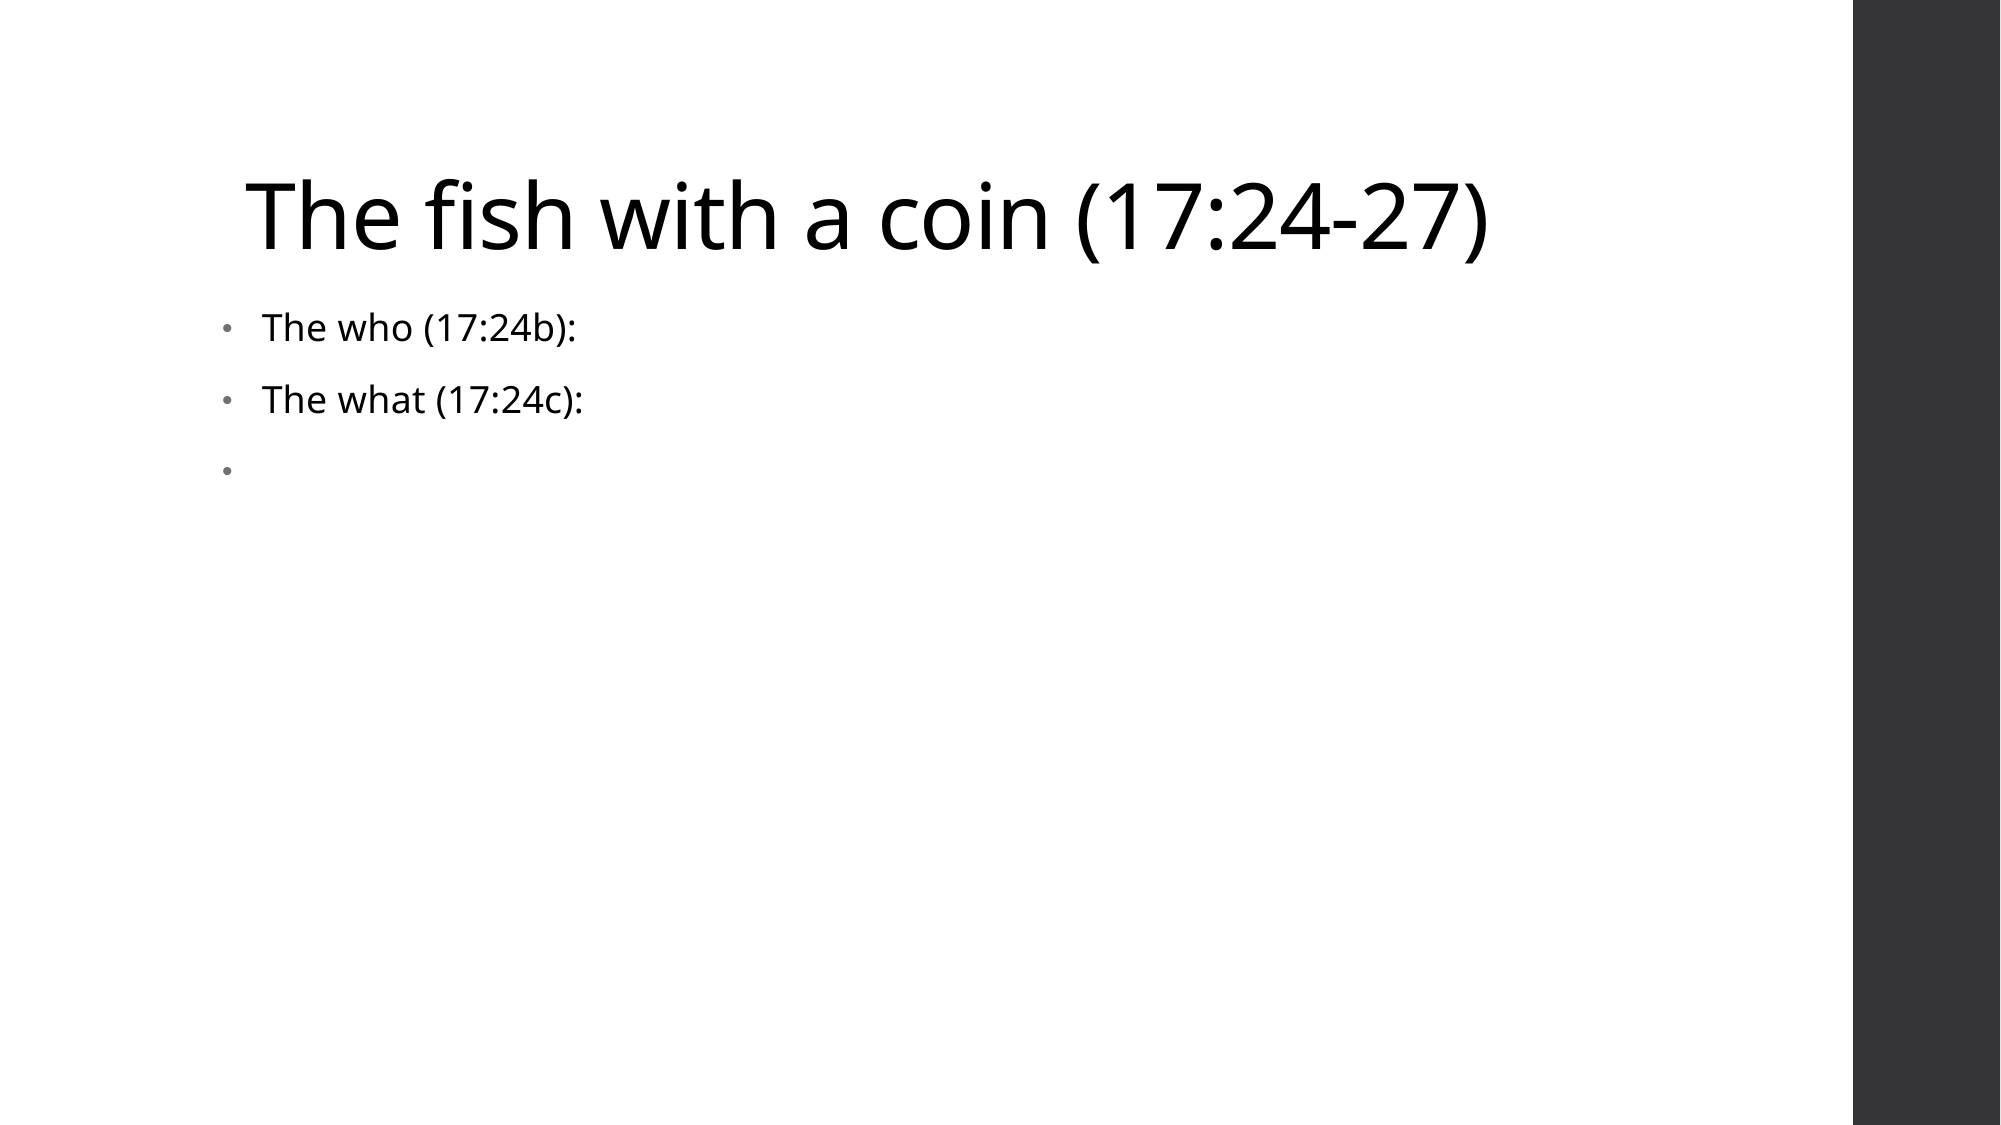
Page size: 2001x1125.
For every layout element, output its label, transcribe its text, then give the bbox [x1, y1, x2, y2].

title The fish with a coin (17:24-27) [206, 60, 1797, 278]
list The who (17:24b): The what (17:24c): [206, 299, 1617, 1014]
